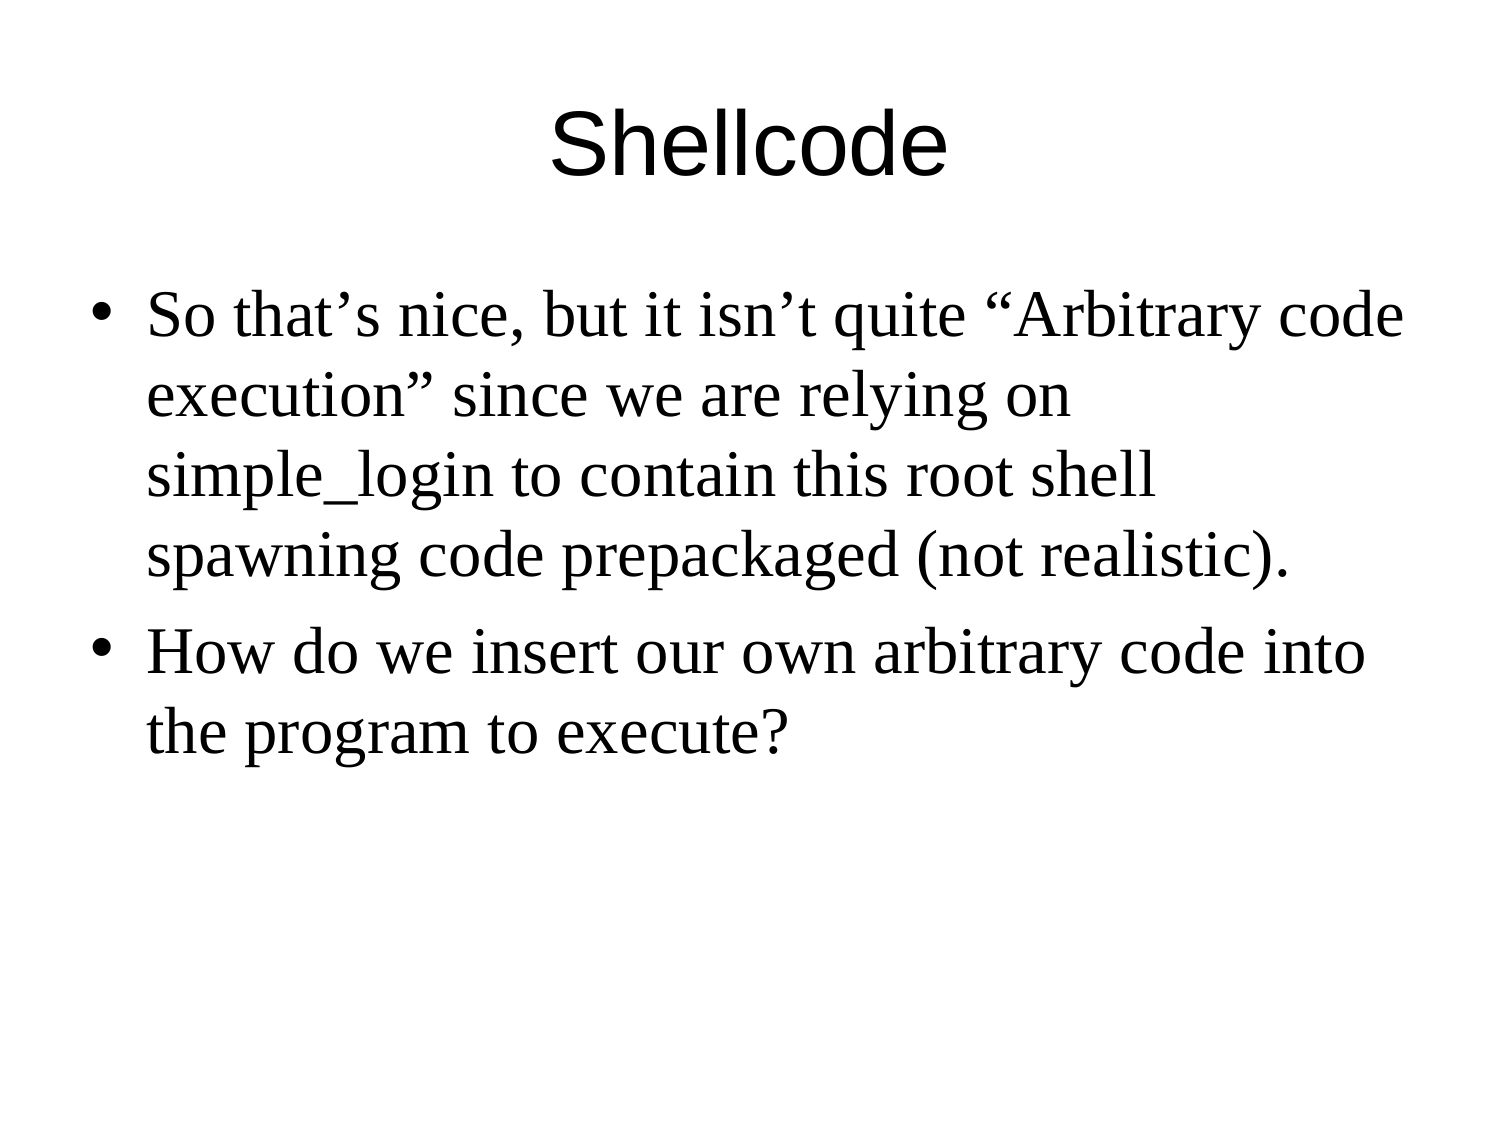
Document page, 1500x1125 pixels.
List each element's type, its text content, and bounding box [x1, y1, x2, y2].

list So that’s nice, but it isn’t quite “Arbitrary code execution” since we are relying on simple_login to contain this root shell spawning code prepackaged (not realistic). How do we insert our own arbitrary code into the program to execute? [75, 262, 1426, 1006]
title Shellcode [75, 45, 1426, 233]
